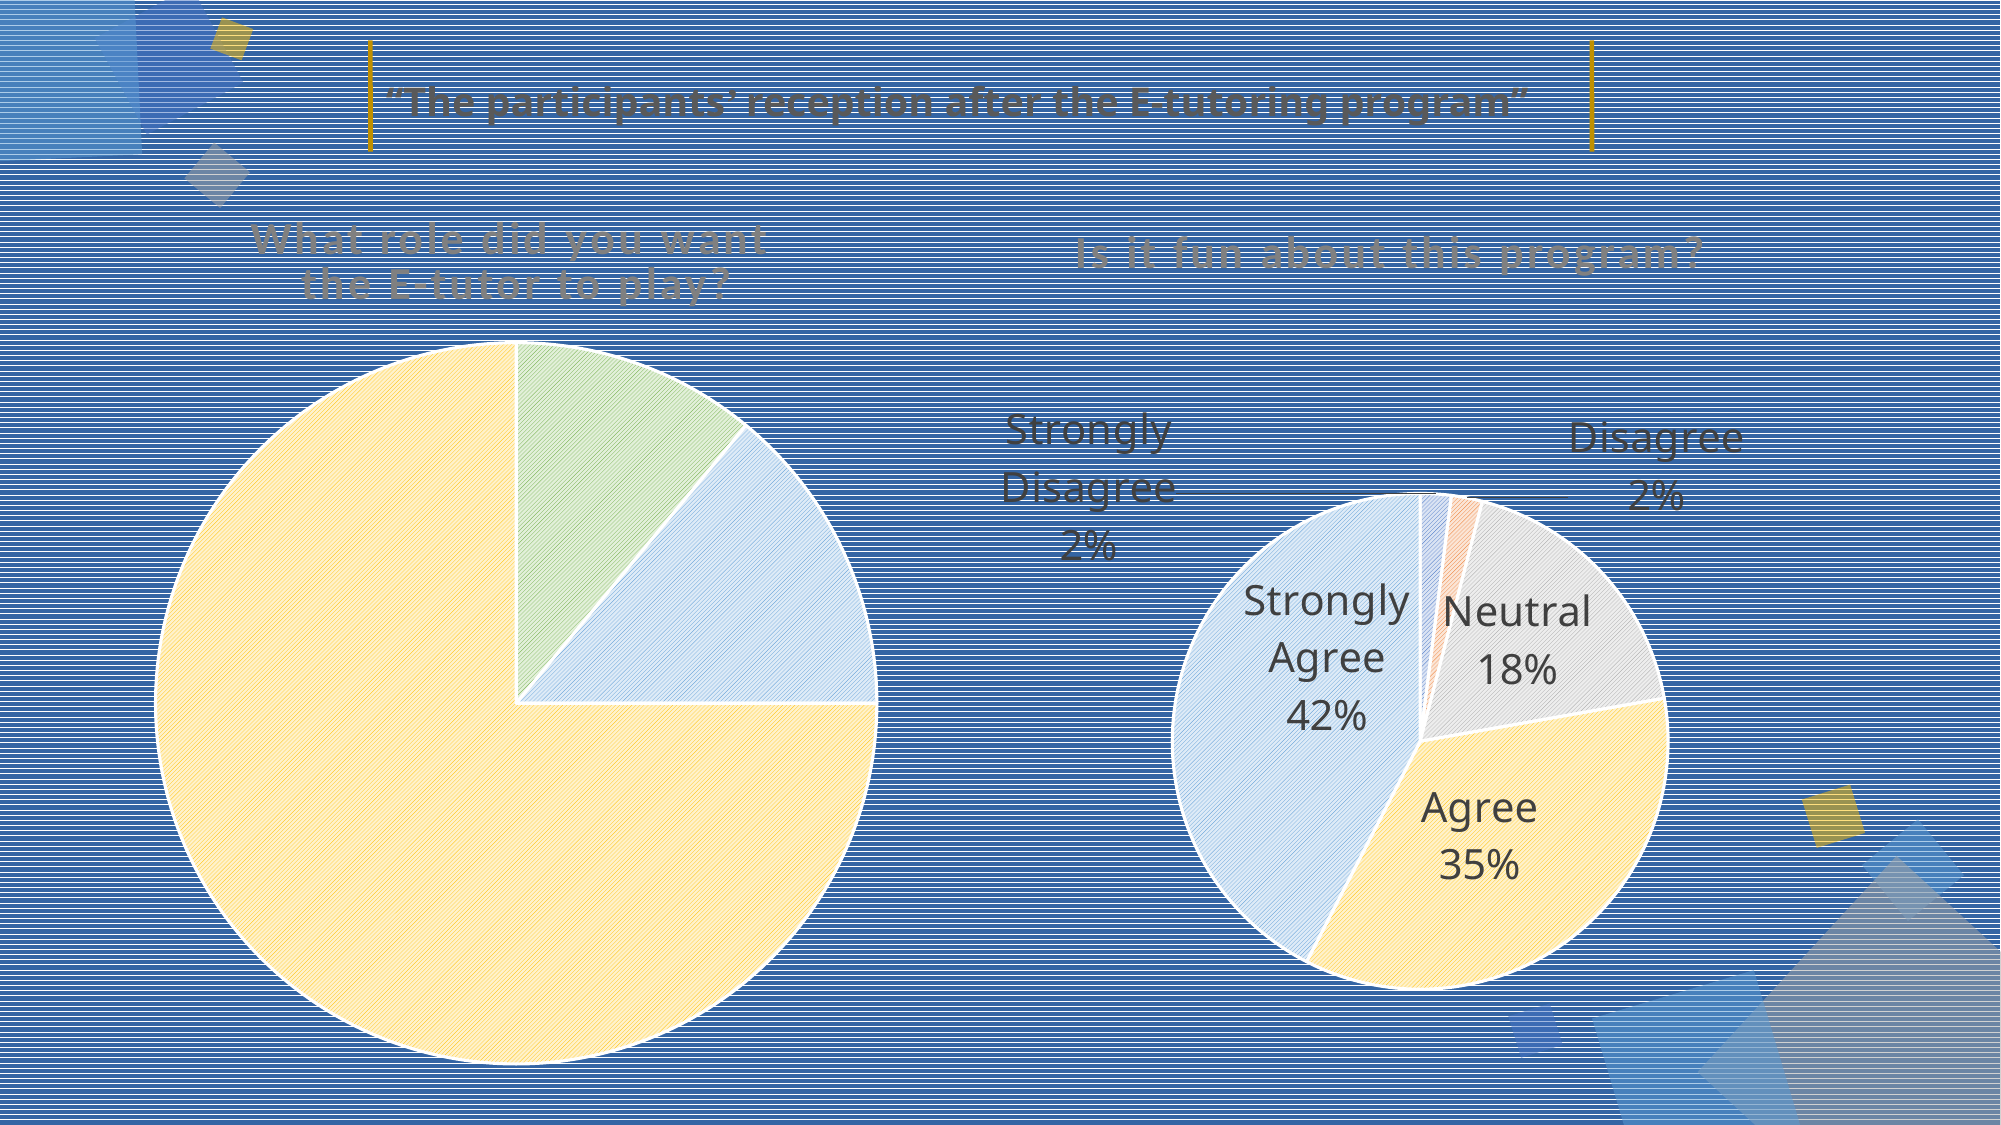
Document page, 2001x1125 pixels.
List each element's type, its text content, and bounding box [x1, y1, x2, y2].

chart [0, 180, 1907, 1097]
text_box “The participants’ reception after the E-tutoring program” [370, 27, 2000, 181]
